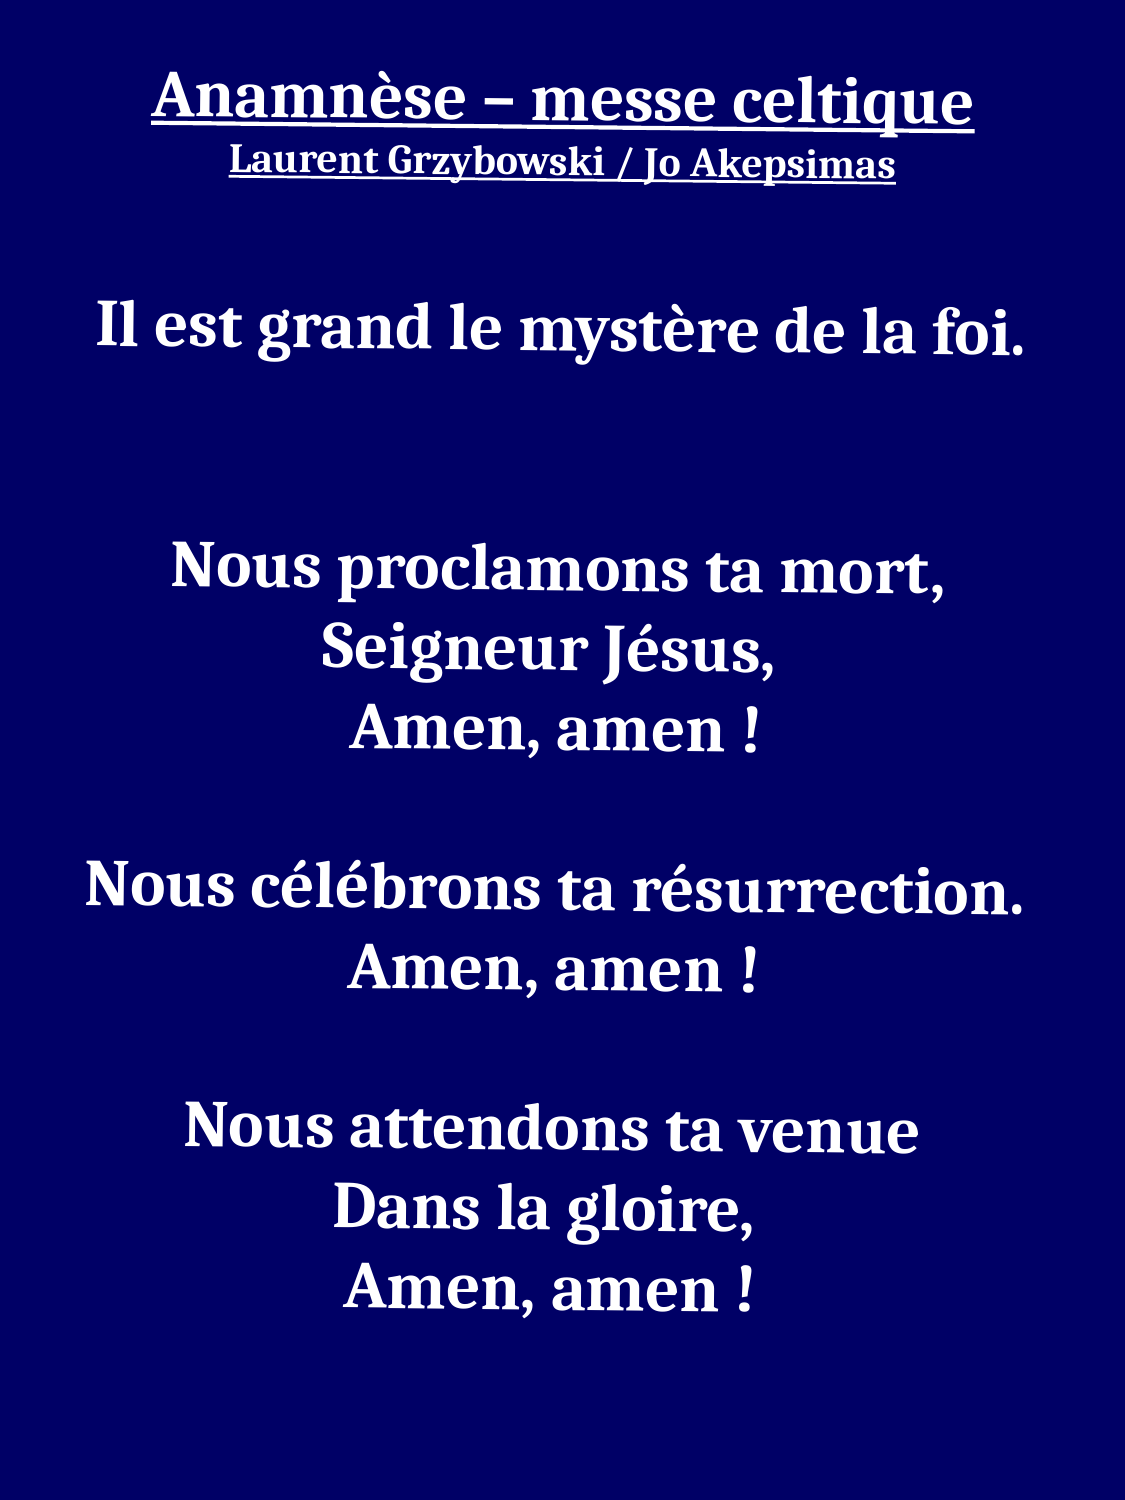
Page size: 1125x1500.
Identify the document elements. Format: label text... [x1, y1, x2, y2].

text_box Anamnèse – messe celtique Laurent Grzybowski / Jo Akepsimas Il est grand le mystère de la foi. Nous proclamons ta mort, Seigneur Jésus, Amen, amen ! Nous célébrons ta résurrection. Amen, amen ! Nous attendons ta venue Dans la gloire, Amen, amen ! [15, 316, 1099, 1096]
